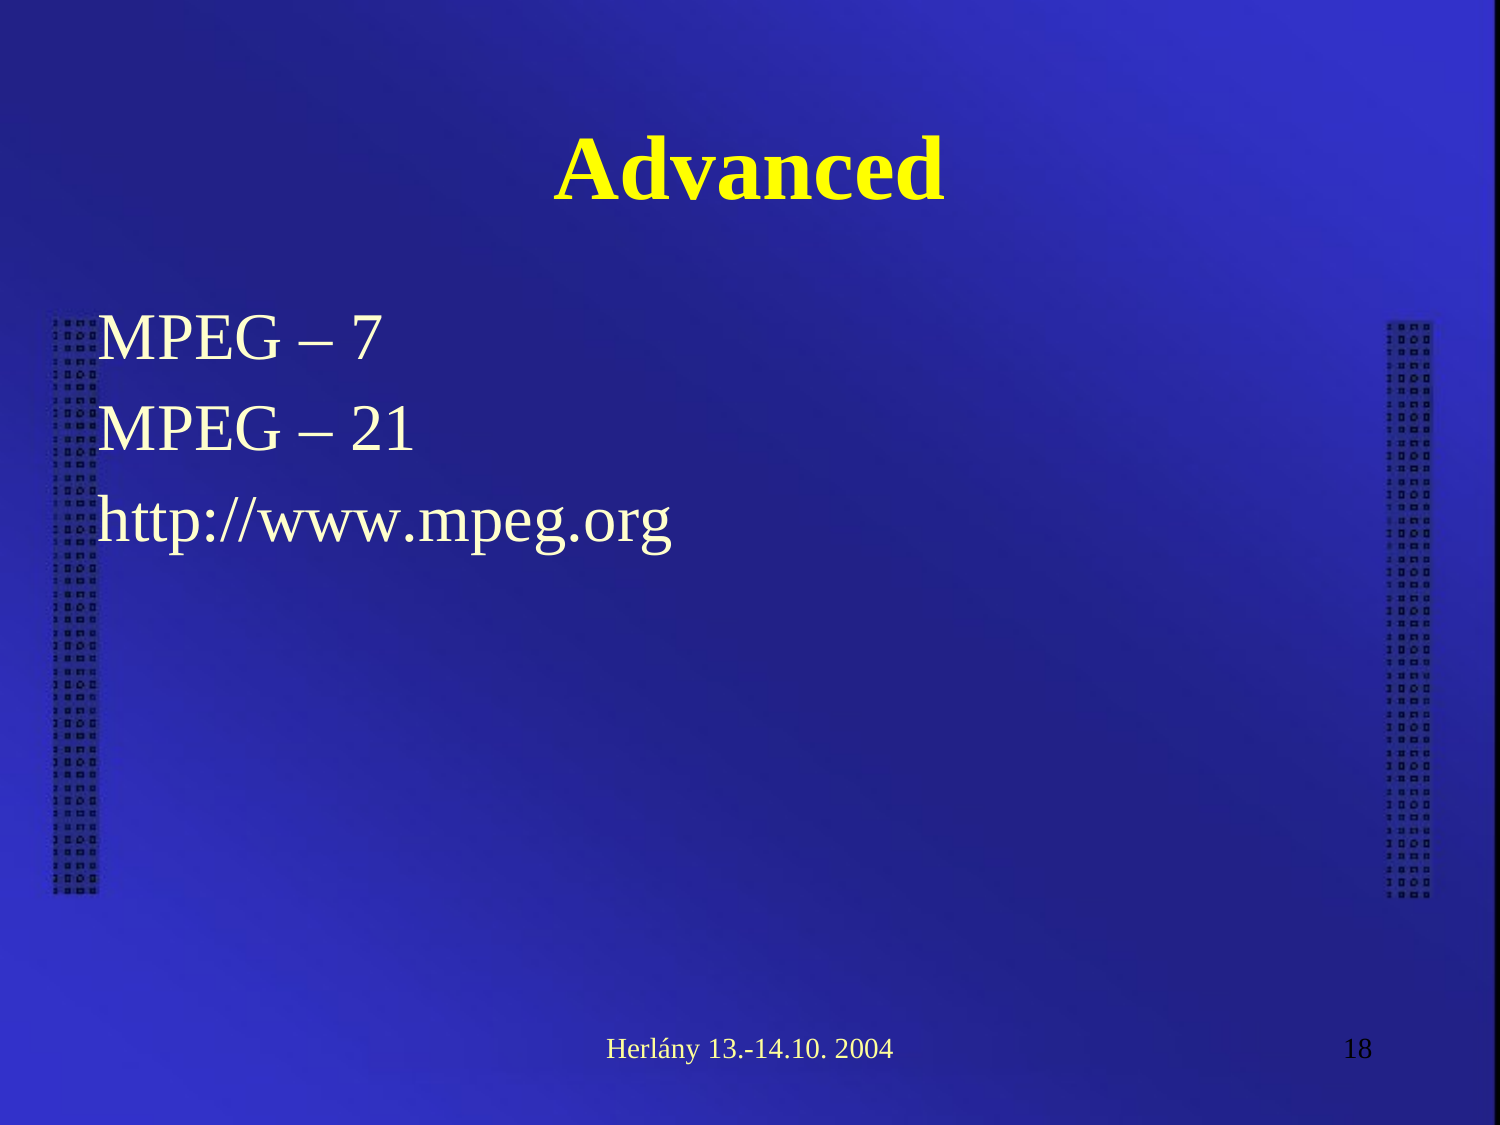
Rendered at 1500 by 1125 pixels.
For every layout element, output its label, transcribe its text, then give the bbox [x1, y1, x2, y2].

text_box Herlány 13.-14.10. 2004 [512, 1024, 988, 1073]
picture [0, 0, 1500, 1125]
text_box 15 [1074, 1024, 1388, 1073]
list MPEG – 7 MPEG – 21 http://www.mpeg.org [83, 292, 1434, 968]
title Advanced [112, 74, 1388, 263]
